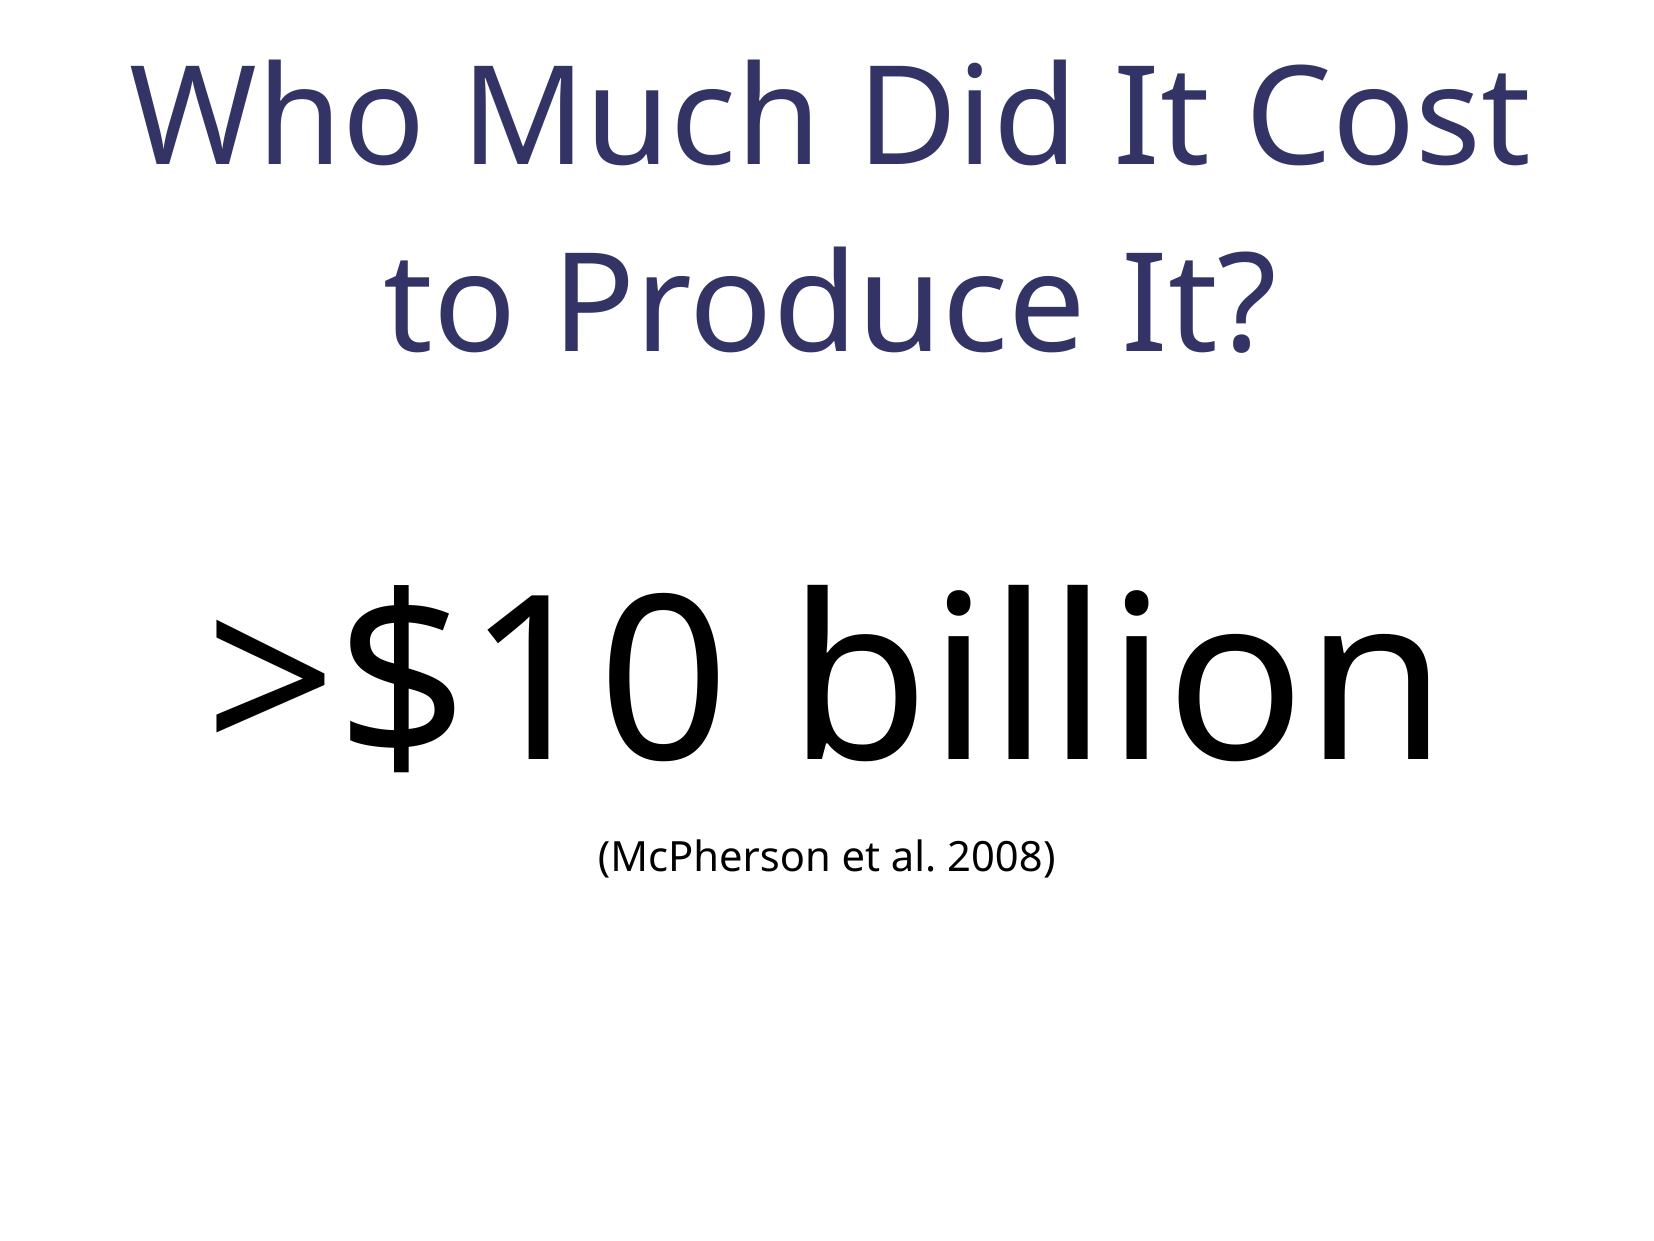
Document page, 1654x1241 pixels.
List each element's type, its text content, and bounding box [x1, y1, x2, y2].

title Who Much Did It Cost to Produce It? [86, 37, 1576, 372]
subtitle >$10 billion (McPherson et al. 2008) [82, 297, 1571, 1102]
